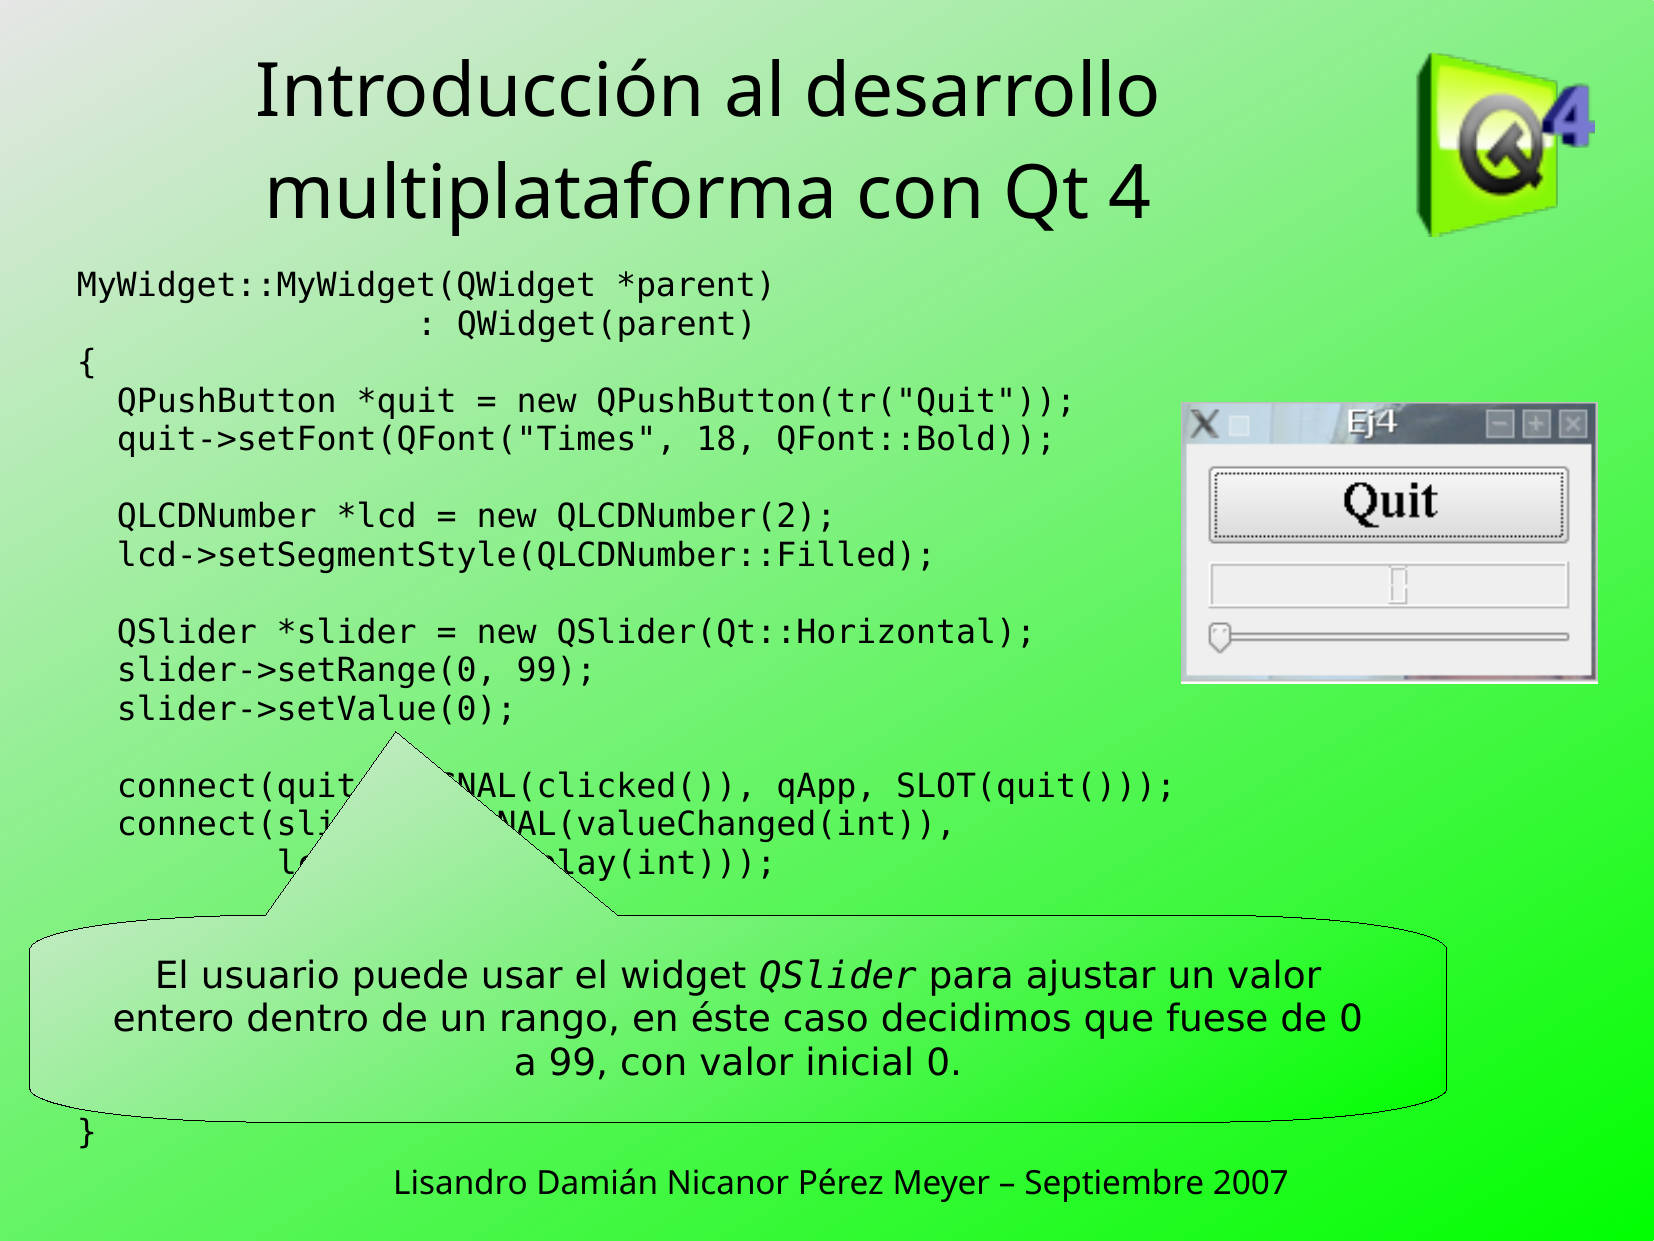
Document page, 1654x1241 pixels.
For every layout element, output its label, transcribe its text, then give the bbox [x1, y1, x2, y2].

picture [1181, 402, 1598, 684]
text_box El usuario puede usar el widget QSlider para ajustar un valor entero dentro de un rango, en éste caso decidimos que fuese de 0 a 99, con valor inicial 0. [29, 731, 1447, 1123]
subtitle MyWidget::MyWidget(QWidget *parent) : QWidget(parent) { QPushButton *quit = new QPushButton(tr("Quit")); quit->setFont(QFont("Times", 18, QFont::Bold)); QLCDNumber *lcd = new QLCDNumber(2); lcd->setSegmentStyle(QLCDNumber::Filled); QSlider *slider = new QSlider(Qt::Horizontal); slider->setRange(0, 99); slider->setValue(0); connect(quit, SIGNAL(clicked()), qApp, SLOT(quit())); connect(slider, SIGNAL(valueChanged(int)), lcd, SLOT(display(int))); QVBoxLayout *layout = new QVBoxLayout; layout->addWidget(quit); layout->addWidget(lcd); layout->addWidget(slider); setLayout(layout); } [76, 265, 1565, 1152]
title Introducción al desarrollo multiplataforma con Qt 4 [147, 11, 1270, 265]
picture [1412, 53, 1595, 237]
text_box Lisandro Damián Nicanor Pérez Meyer – Septiembre 2007 [88, 1151, 1595, 1213]
